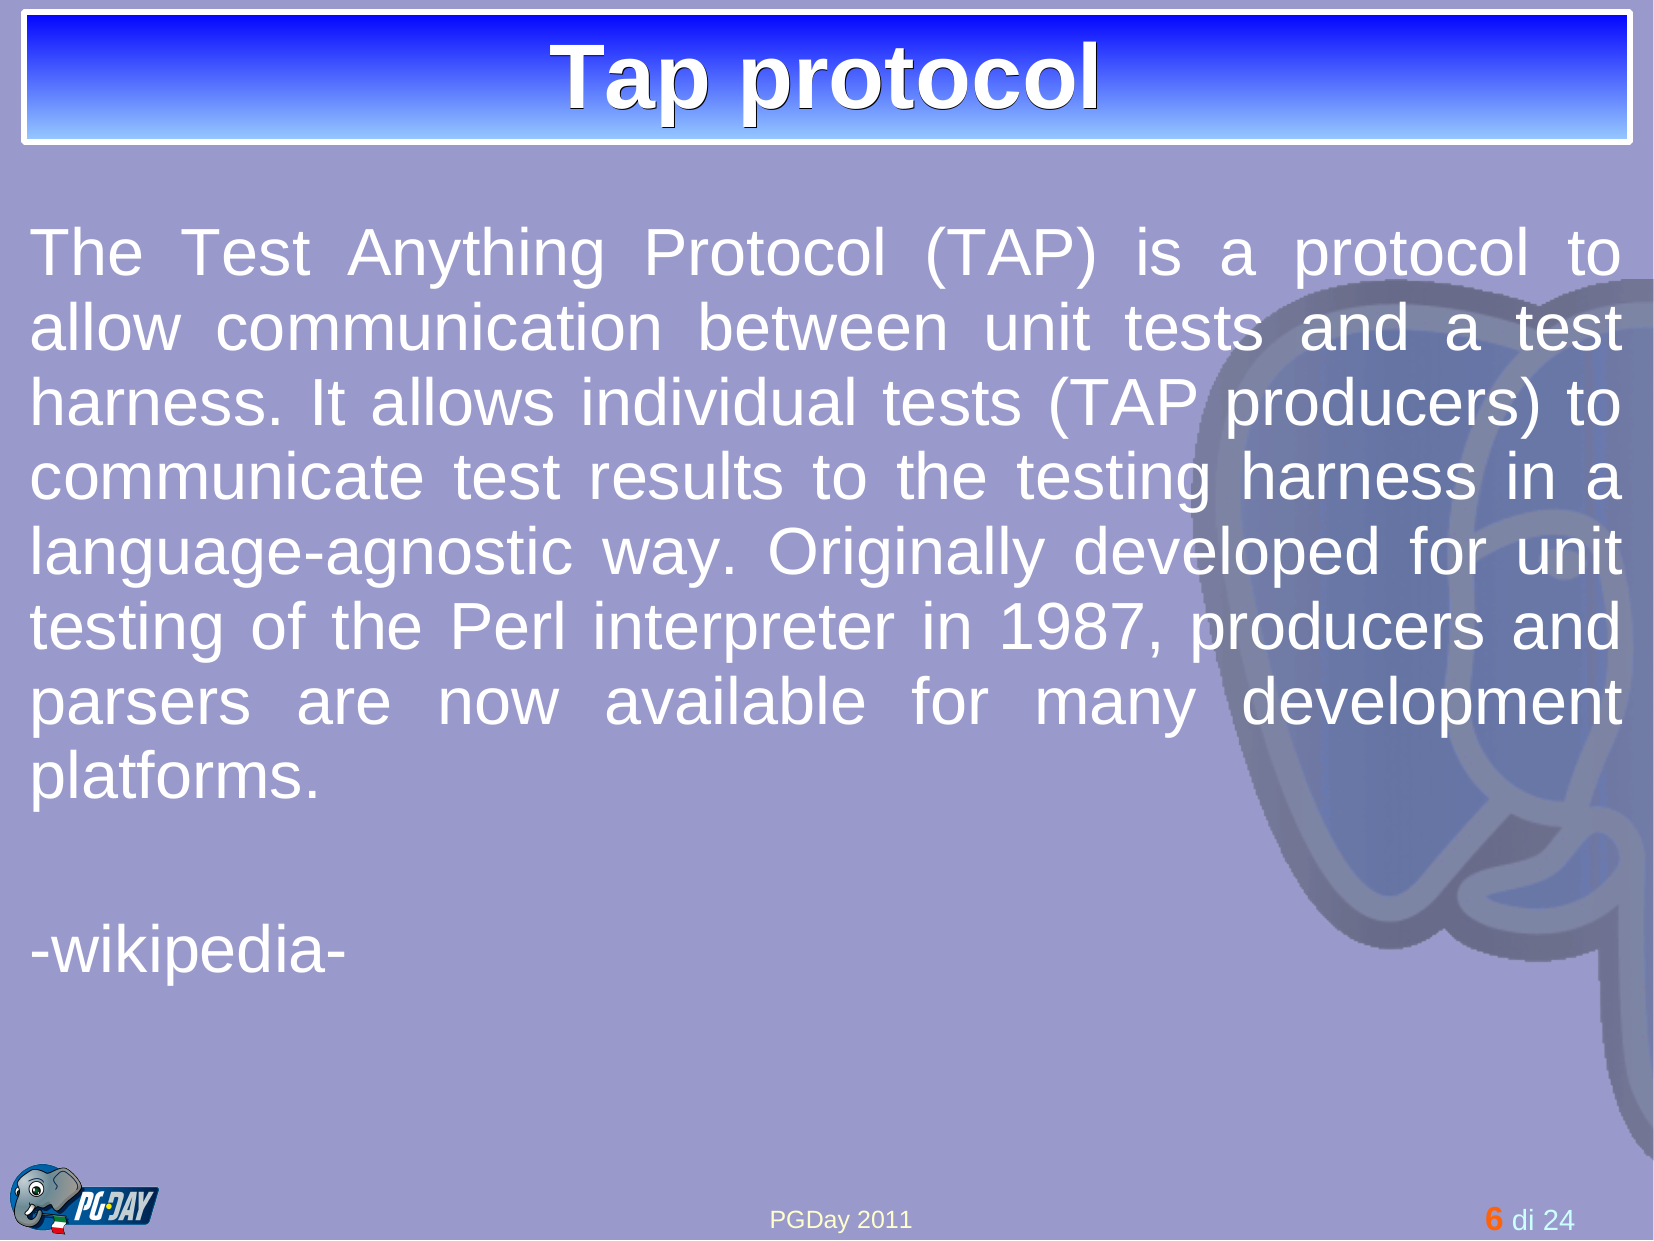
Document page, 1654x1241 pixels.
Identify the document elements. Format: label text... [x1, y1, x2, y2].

title Tap protocol [23, 19, 1630, 135]
list The Test Anything Protocol (TAP) is a protocol to allow communication between unit tests and a test harness. It allows individual tests (TAP producers) to communicate test results to the testing harness in a language-agnostic way. Originally developed for unit testing of the Perl interpreter in 1987, producers and parsers are now available for many development platforms. -wikipedia- [29, 215, 1625, 1160]
picture [9, 1163, 160, 1236]
picture [1191, 279, 1654, 1182]
